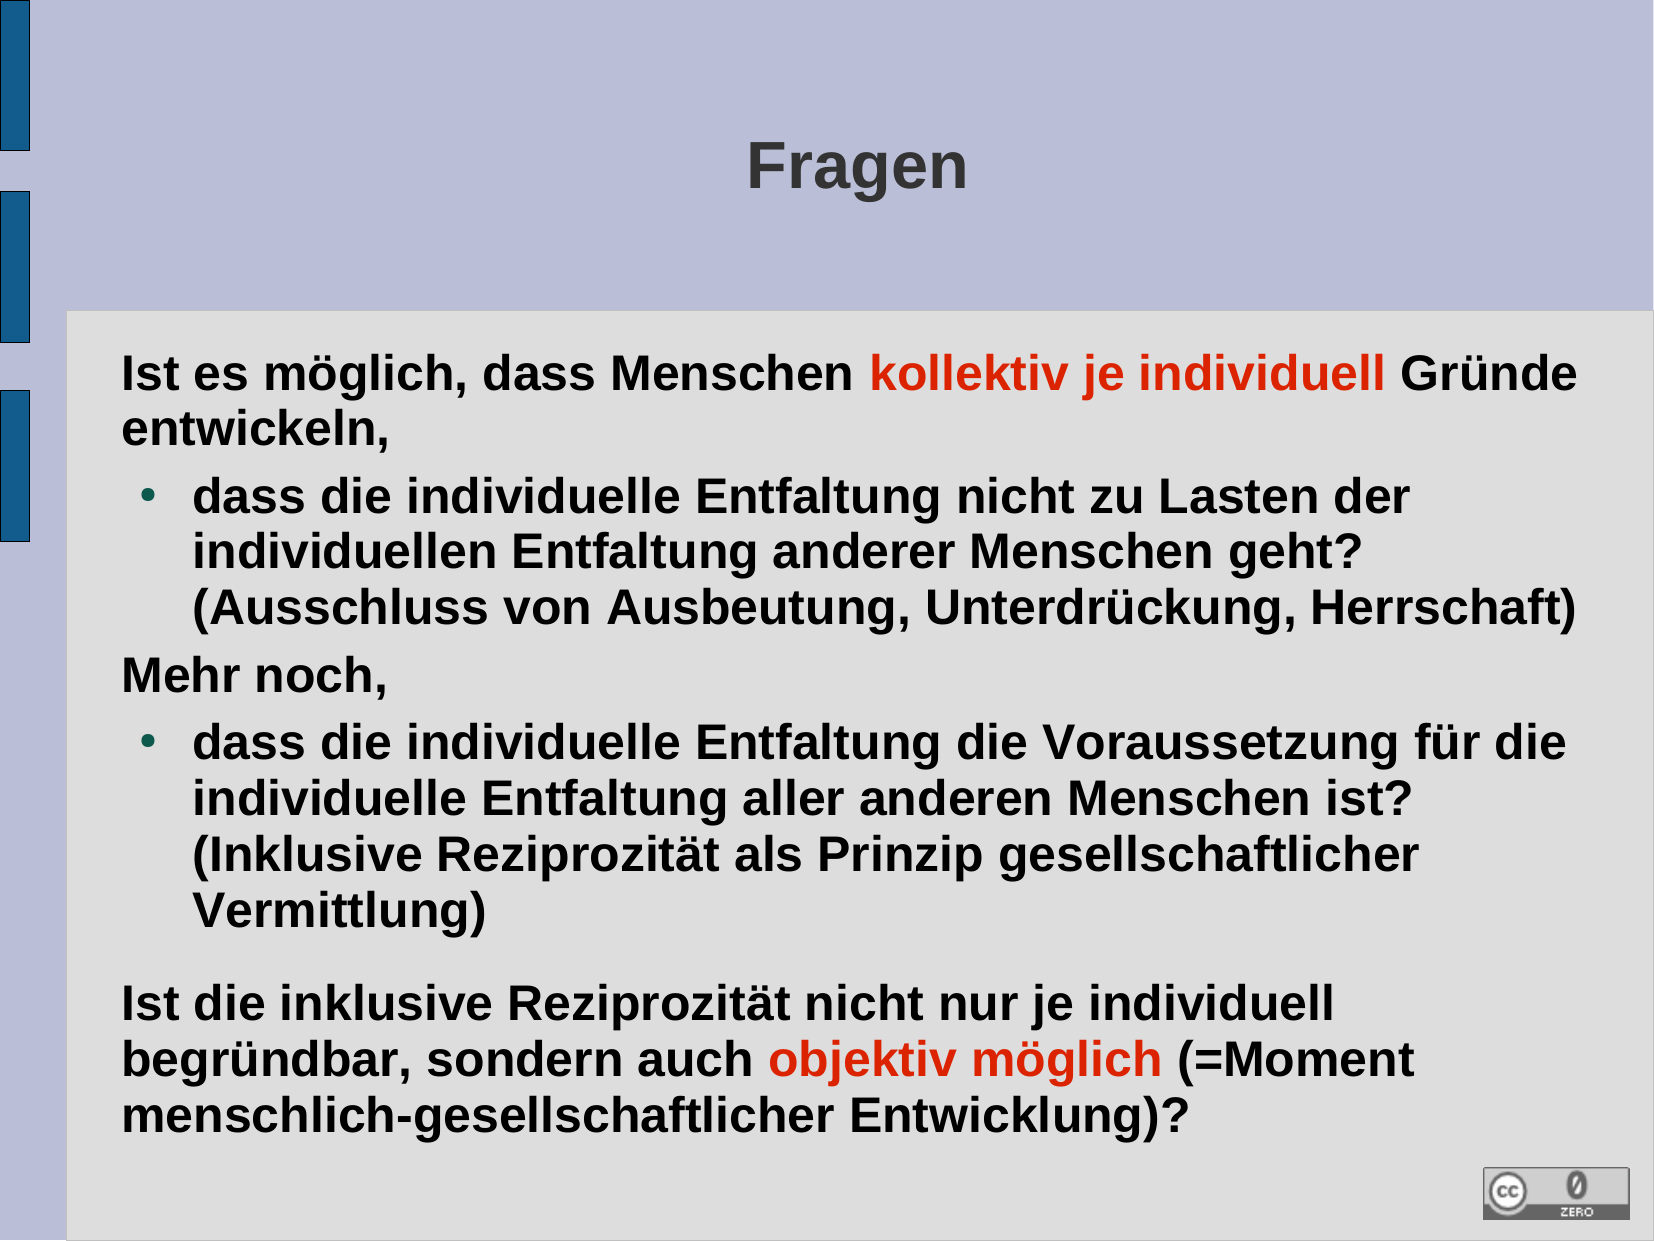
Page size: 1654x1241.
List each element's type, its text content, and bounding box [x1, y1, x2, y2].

title Fragen [121, 61, 1595, 269]
list Ist es möglich, dass Menschen kollektiv je individuell Gründe entwickeln, dass die individuelle Entfaltung nicht zu Lasten der individuellen Entfaltung anderer Menschen geht? (Ausschluss von Ausbeutung, Unterdrückung, Herrschaft) Mehr noch, dass die individuelle Entfaltung die Voraussetzung für die individuelle Entfaltung aller anderen Menschen ist? (Inklusive Reziprozität als Prinzip gesellschaftlicher Vermittlung) Ist die inklusive Reziprozität nicht nur je individuell begründbar, sondern auch objektiv möglich (=Moment menschlich-gesellschaftlicher Entwicklung)? [121, 344, 1595, 1152]
picture [1483, 1167, 1630, 1220]
